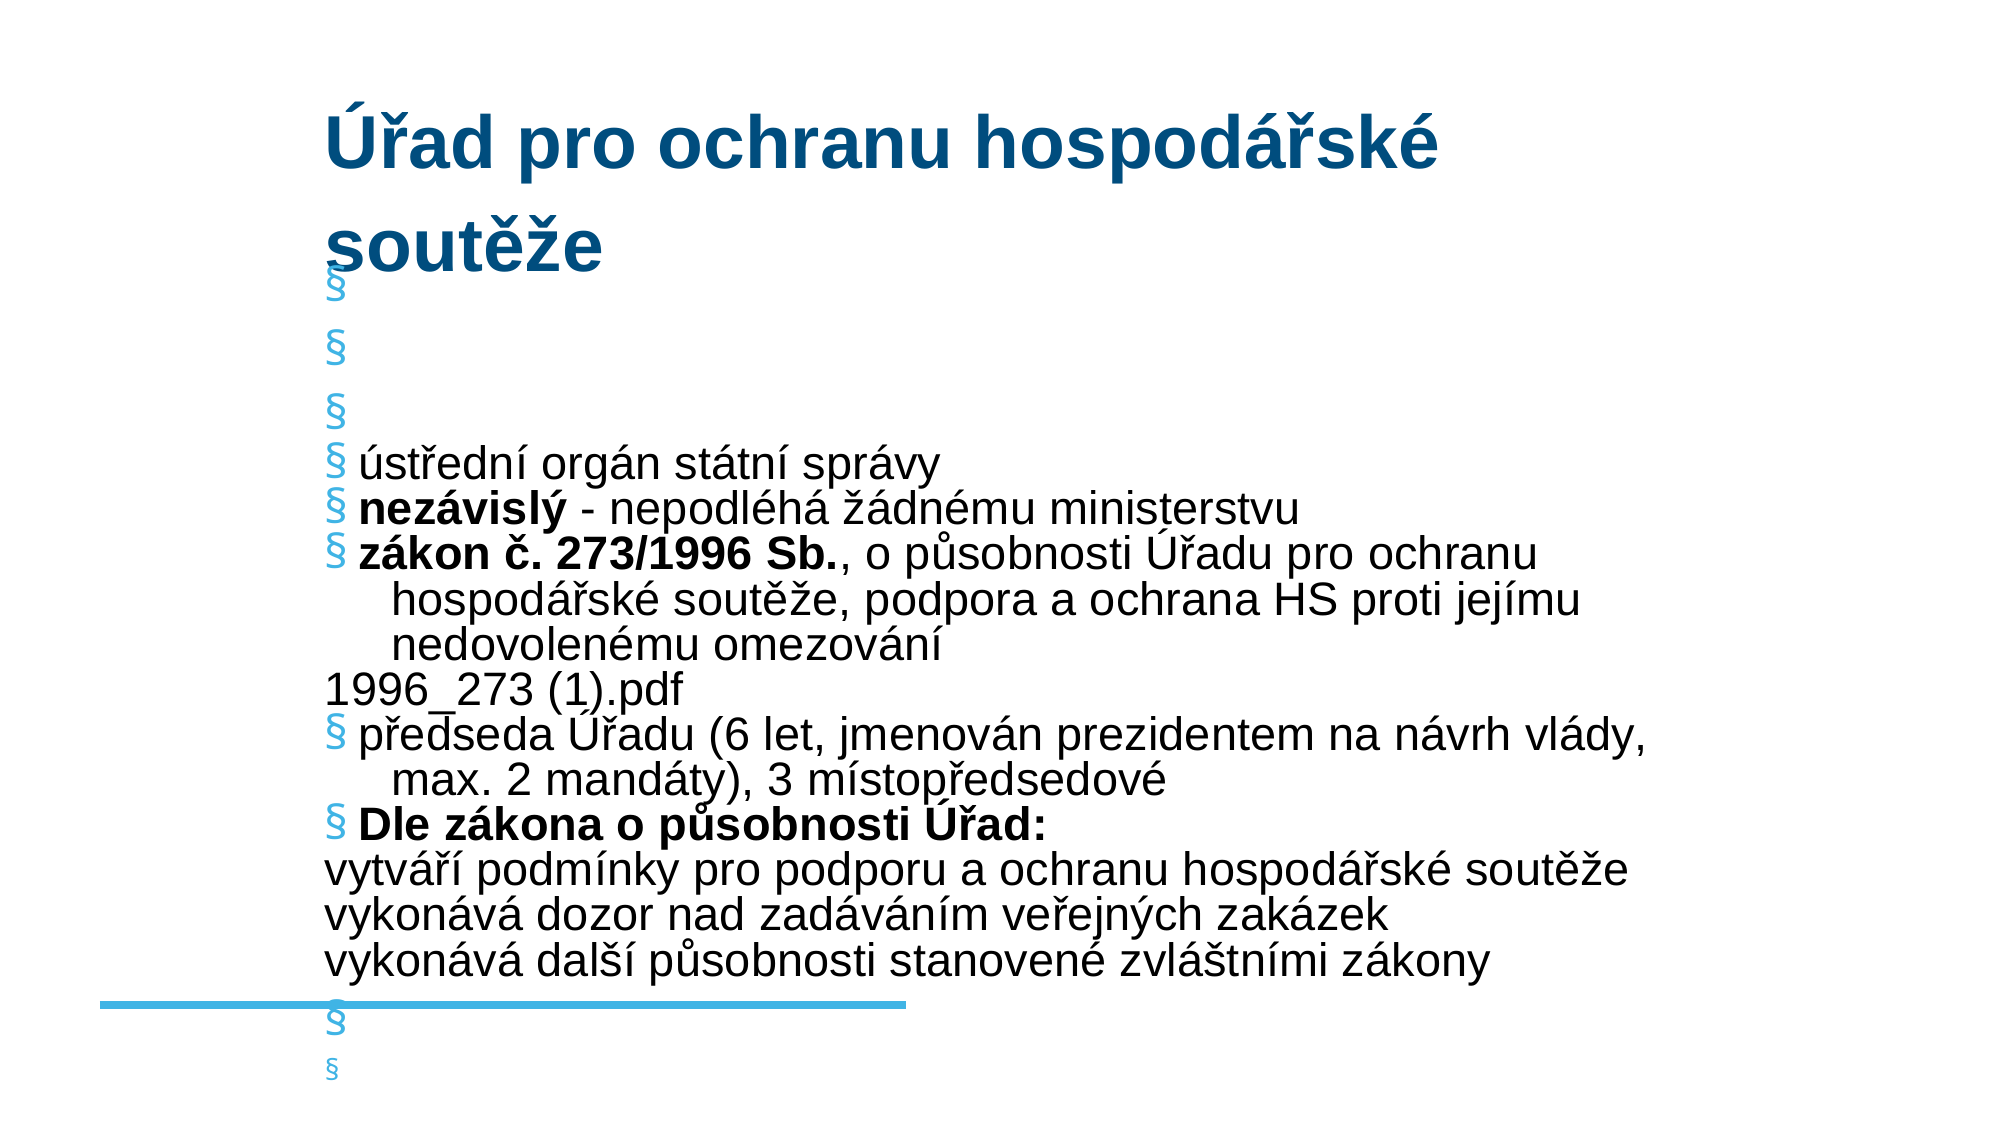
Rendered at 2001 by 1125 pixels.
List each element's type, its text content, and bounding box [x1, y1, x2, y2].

list ústřední orgán státní správy nezávislý - nepodléhá žádnému ministerstvu zákon č. 273/1996 Sb., o působnosti Úřadu pro ochranu hospodářské soutěže, podpora a ochrana HS proti jejímu nedovolenému omezování 1996_273 (1).pdf předseda Úřadu (6 let, jmenován prezidentem na návrh vlády, max. 2 mandáty), 3 místopředsedové Dle zákona o působnosti Úřad: vytváří podmínky pro podporu a ochranu hospodářské soutěže vykonává dozor nad zadáváním veřejných zakázek vykonává další působnosti stanovené zvláštními zákony [324, 217, 1675, 1005]
subtitle Úřad pro ochranu hospodářské soutěže [324, 81, 1675, 215]
